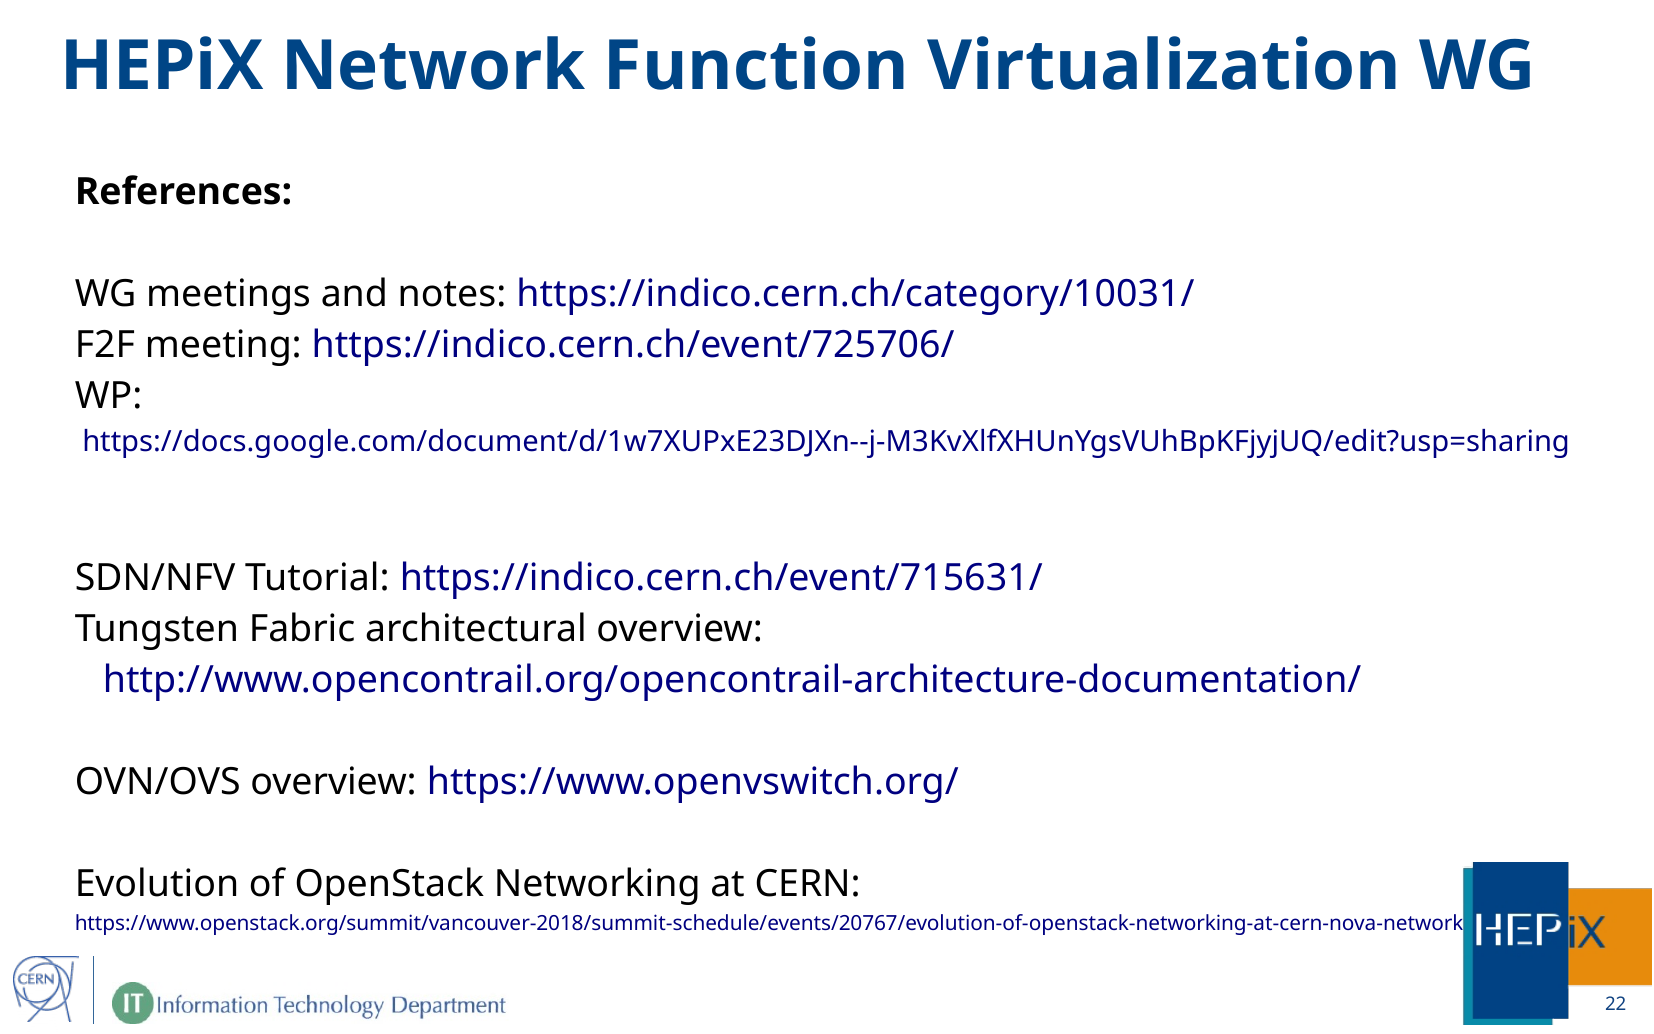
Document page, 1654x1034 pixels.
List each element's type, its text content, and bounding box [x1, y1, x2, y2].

title HEPiX Network Function Virtualization WG [60, 0, 1583, 157]
text_box References: WG meetings and notes: https://indico.cern.ch/category/10031/ F2F meeting: https://indico.cern.ch/event/725706/ WP: https://docs.google.com/document/d/1w7XUPxE23DJXn--j-M3KvXlfXHUnYgsVUhBpKFjyjUQ/edit?usp=sharing SDN/NFV Tutorial: https://indico.cern.ch/event/715631/ Tungsten Fabric architectural overview: http://www.opencontrail.org/opencontrail-architecture-documentation/ OVN/OVS overview: https://www.openvswitch.org/ Evolution of OpenStack Networking at CERN: https://www.openstack.org/summit/vancouver-2018/summit-schedule/events/20767/evolution-of-openstack-networking-at-cern-nova-network-neutron-and-sdn [60, 157, 1654, 1034]
picture [1462, 862, 1652, 1025]
picture [13, 956, 60, 1032]
